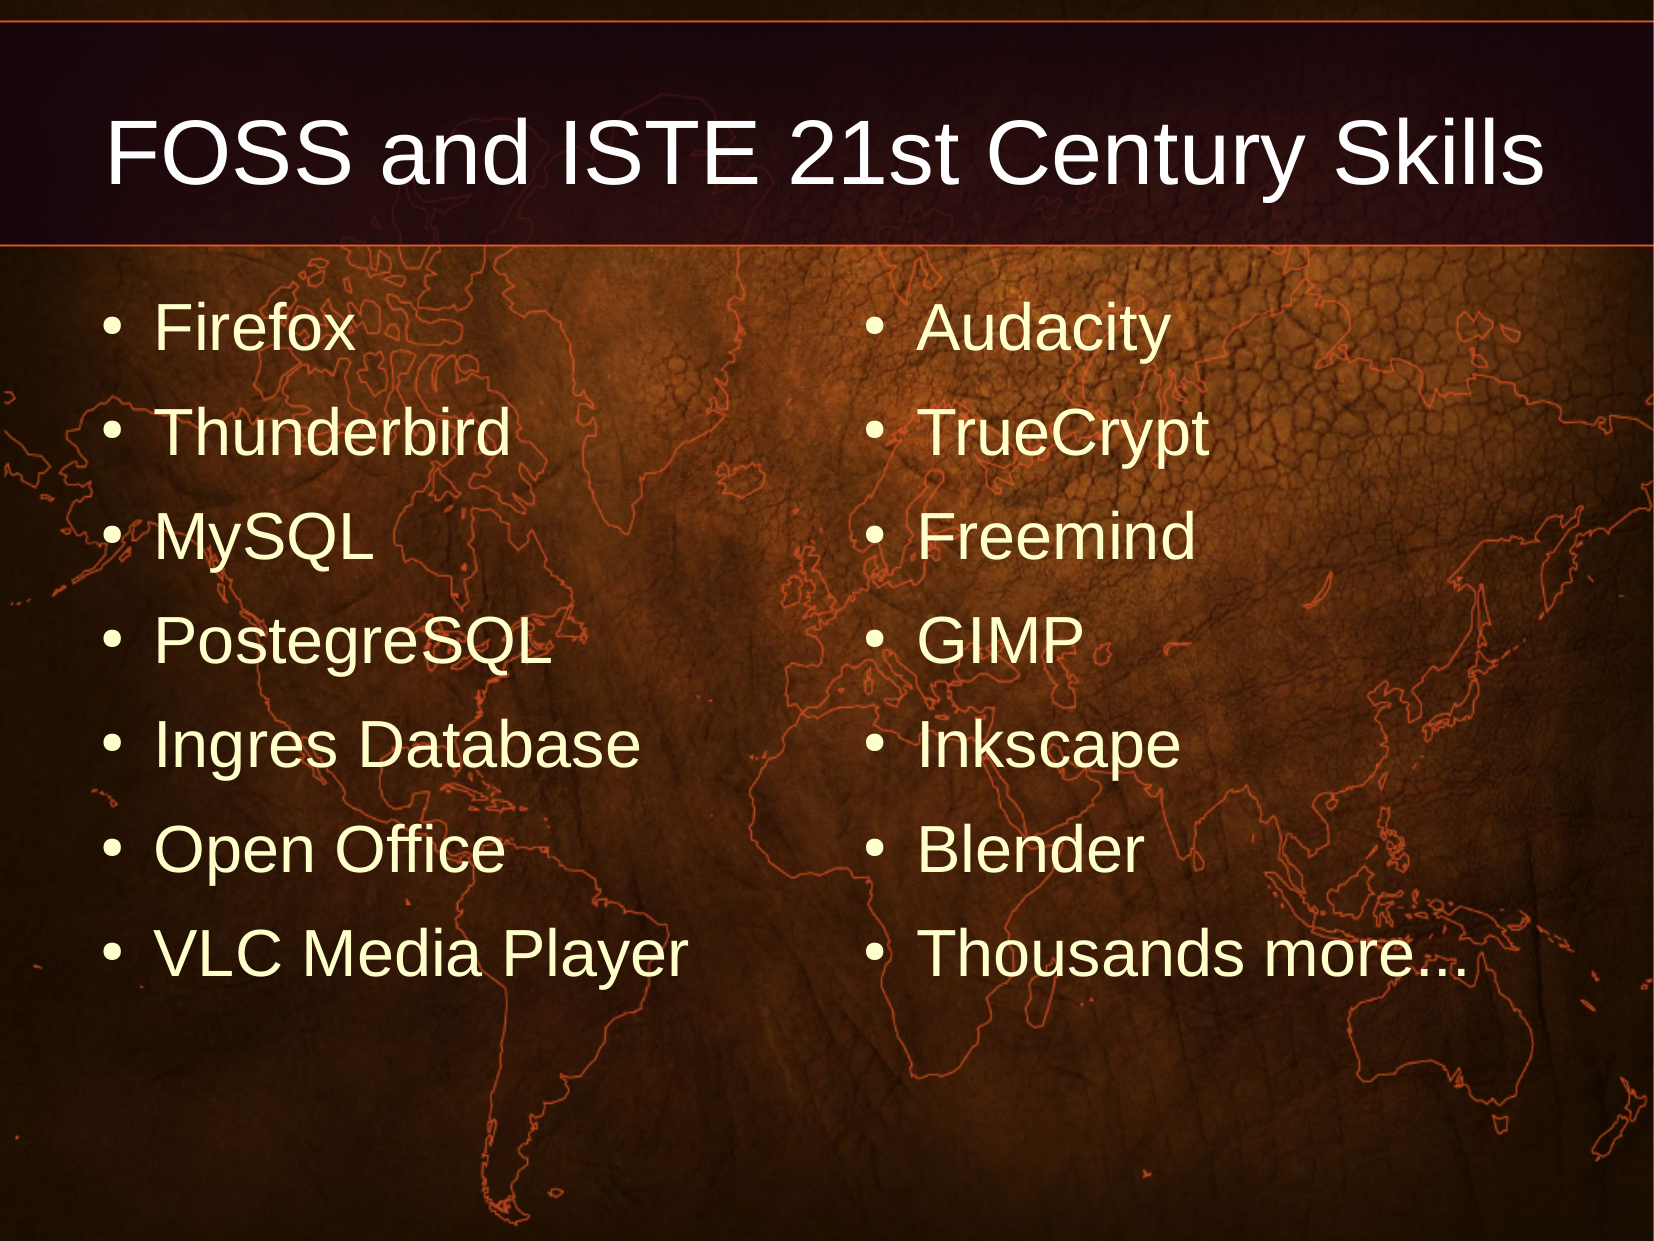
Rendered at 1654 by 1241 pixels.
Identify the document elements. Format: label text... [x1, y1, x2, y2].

picture [0, 0, 1654, 1241]
list Firefox Thunderbird MySQL PostegreSQL Ingres Database Open Office VLC Media Player [82, 290, 809, 1109]
list Audacity TrueCrypt Freemind GIMP Inkscape Blender Thousands more... [845, 290, 1572, 1109]
title FOSS and ISTE 21st Century Skills [82, 49, 1571, 257]
